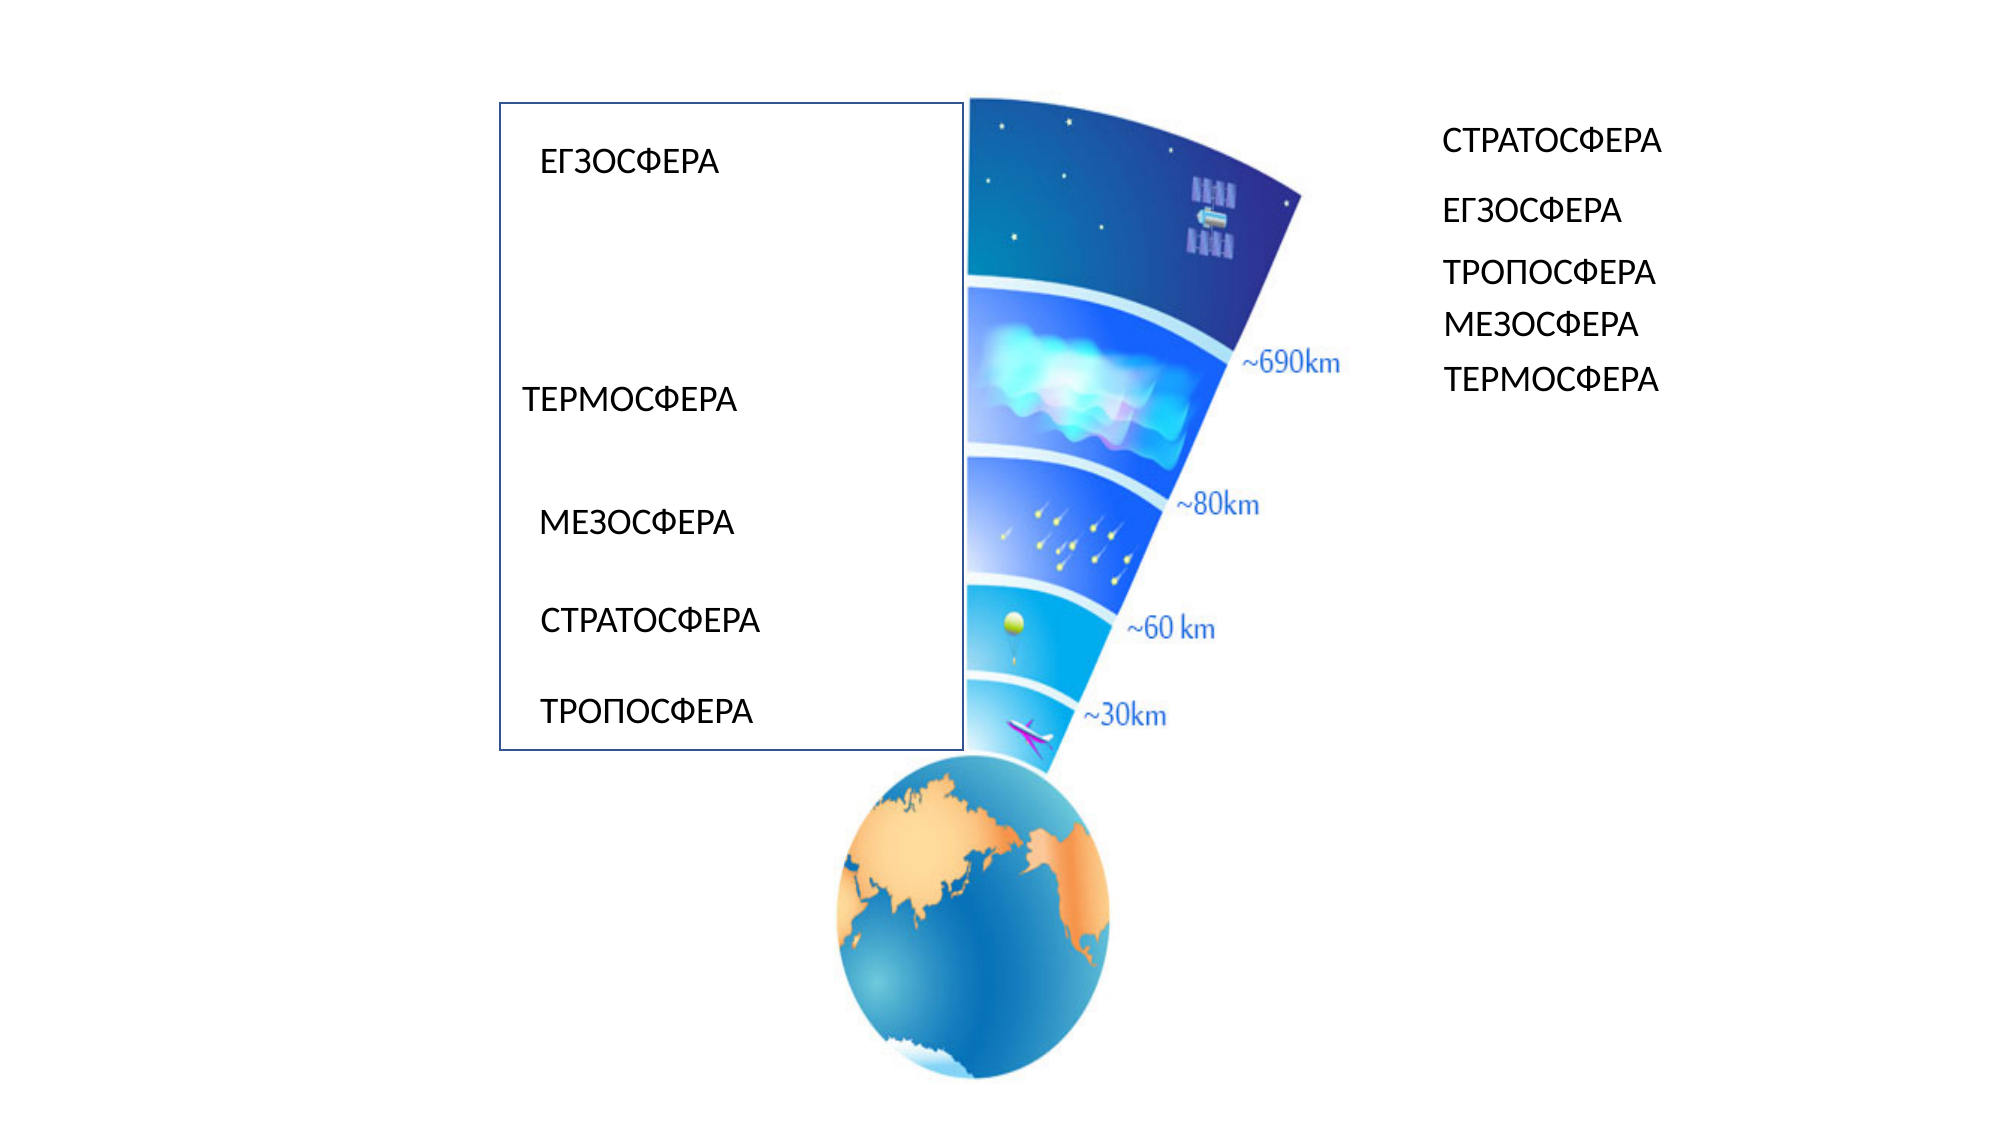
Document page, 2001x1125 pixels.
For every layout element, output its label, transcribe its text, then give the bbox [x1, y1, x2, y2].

text_box МЕЗОСФЕРА [523, 489, 974, 550]
picture [774, 77, 1373, 1096]
text_box ТРОПОСФЕРА [1427, 239, 1878, 300]
text_box ТЕРМОСФЕРА [507, 366, 957, 427]
text_box СТРАТОСФЕРА [525, 587, 976, 648]
text_box МЕЗОСФЕРА [1428, 291, 1879, 346]
text_box СТРАТОСФЕРА [1427, 108, 1878, 169]
text_box ЕГЗОСФЕРА [524, 128, 975, 189]
text_box ТЕРМОСФЕРА [1428, 346, 1879, 407]
text_box [499, 102, 963, 751]
text_box ЕГЗОСФЕРА [1427, 177, 1878, 238]
text_box ТРОПОСФЕРА [525, 679, 956, 740]
